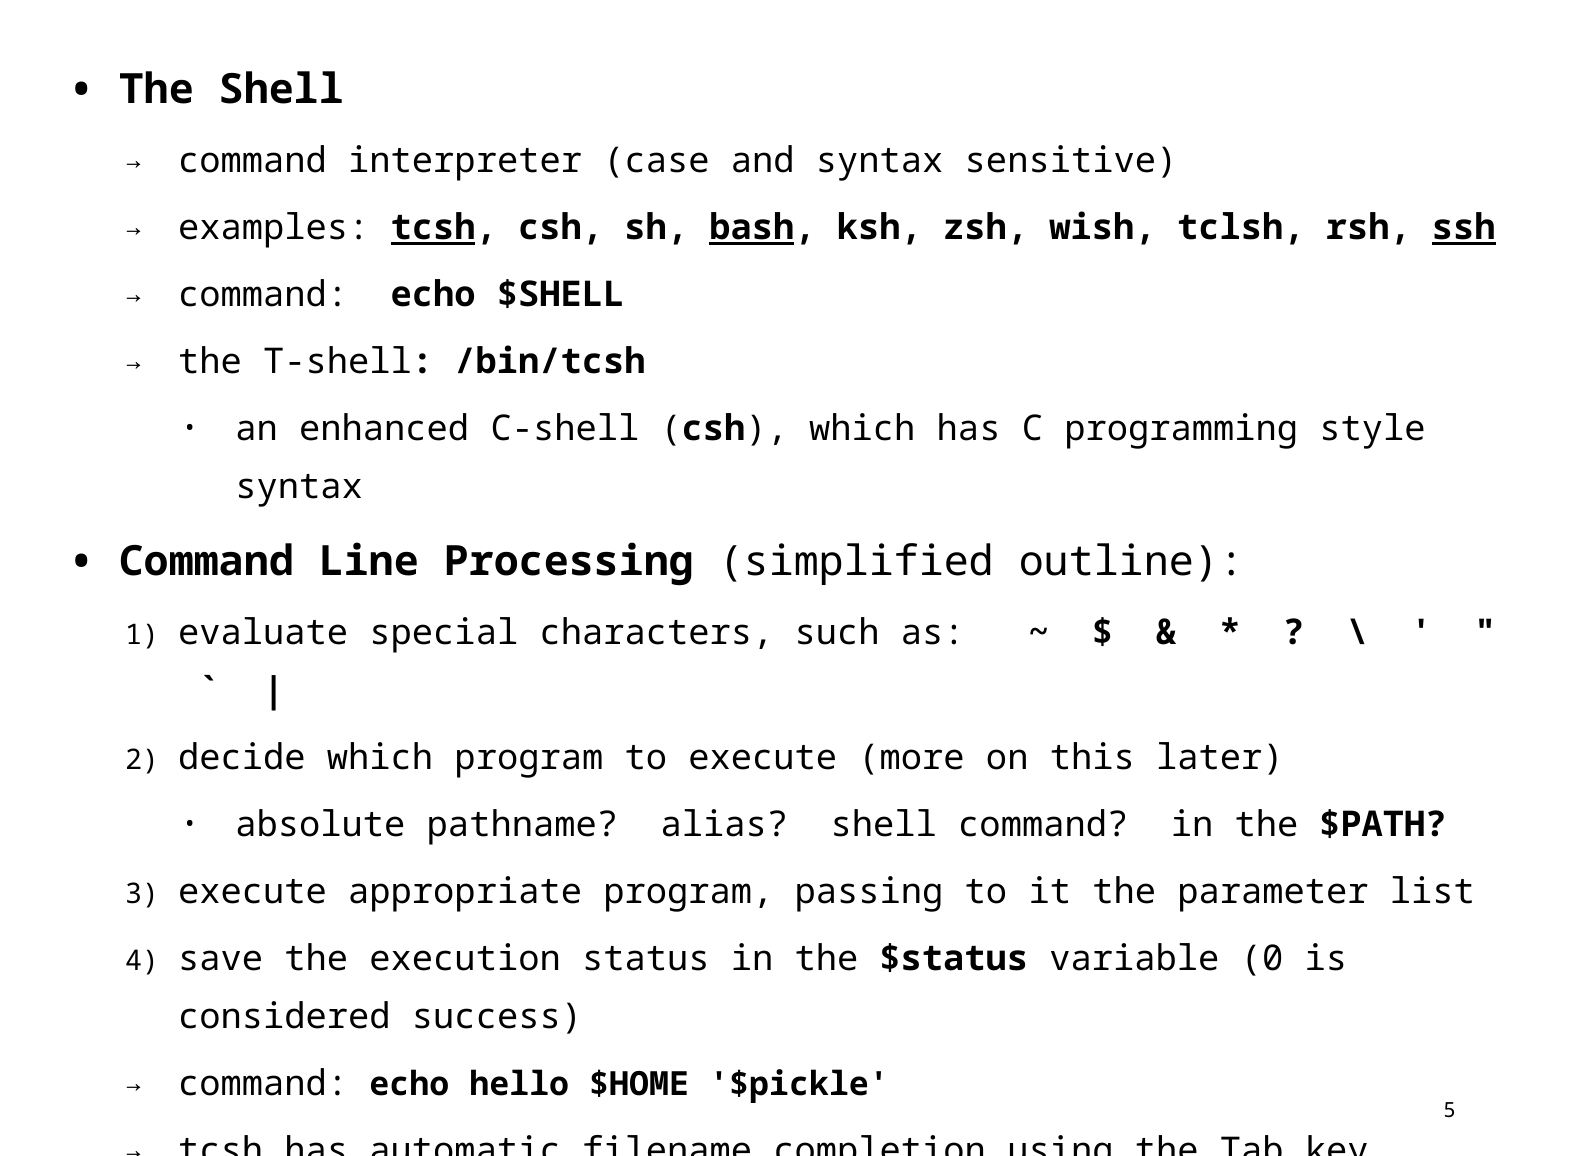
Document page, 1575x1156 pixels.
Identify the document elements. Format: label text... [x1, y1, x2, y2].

list The Shell command interpreter (case and syntax sensitive) examples: tcsh, csh, sh, bash, ksh, zsh, wish, tclsh, rsh, ssh command: echo $SHELL the T-shell: /bin/tcsh an enhanced C-shell (csh), which has C programming style syntax Command Line Processing (simplified outline): evaluate special characters, such as: ~ $ & * ? \ ' " ` | decide which program to execute (more on this later) absolute pathname? alias? shell command? in the $PATH? execute appropriate program, passing to it the parameter list save the execution status in the $status variable (0 is considered success) command: echo hello $HOME '$pickle' tcsh has automatic filename completion using the Tab key type "ls suma" and hit the Tab key, watch what happens, and hit Enter type "ls AF" and hit the Tab key, note what happens note: this requires setting the shell variable, filec [50, 40, 1525, 1118]
